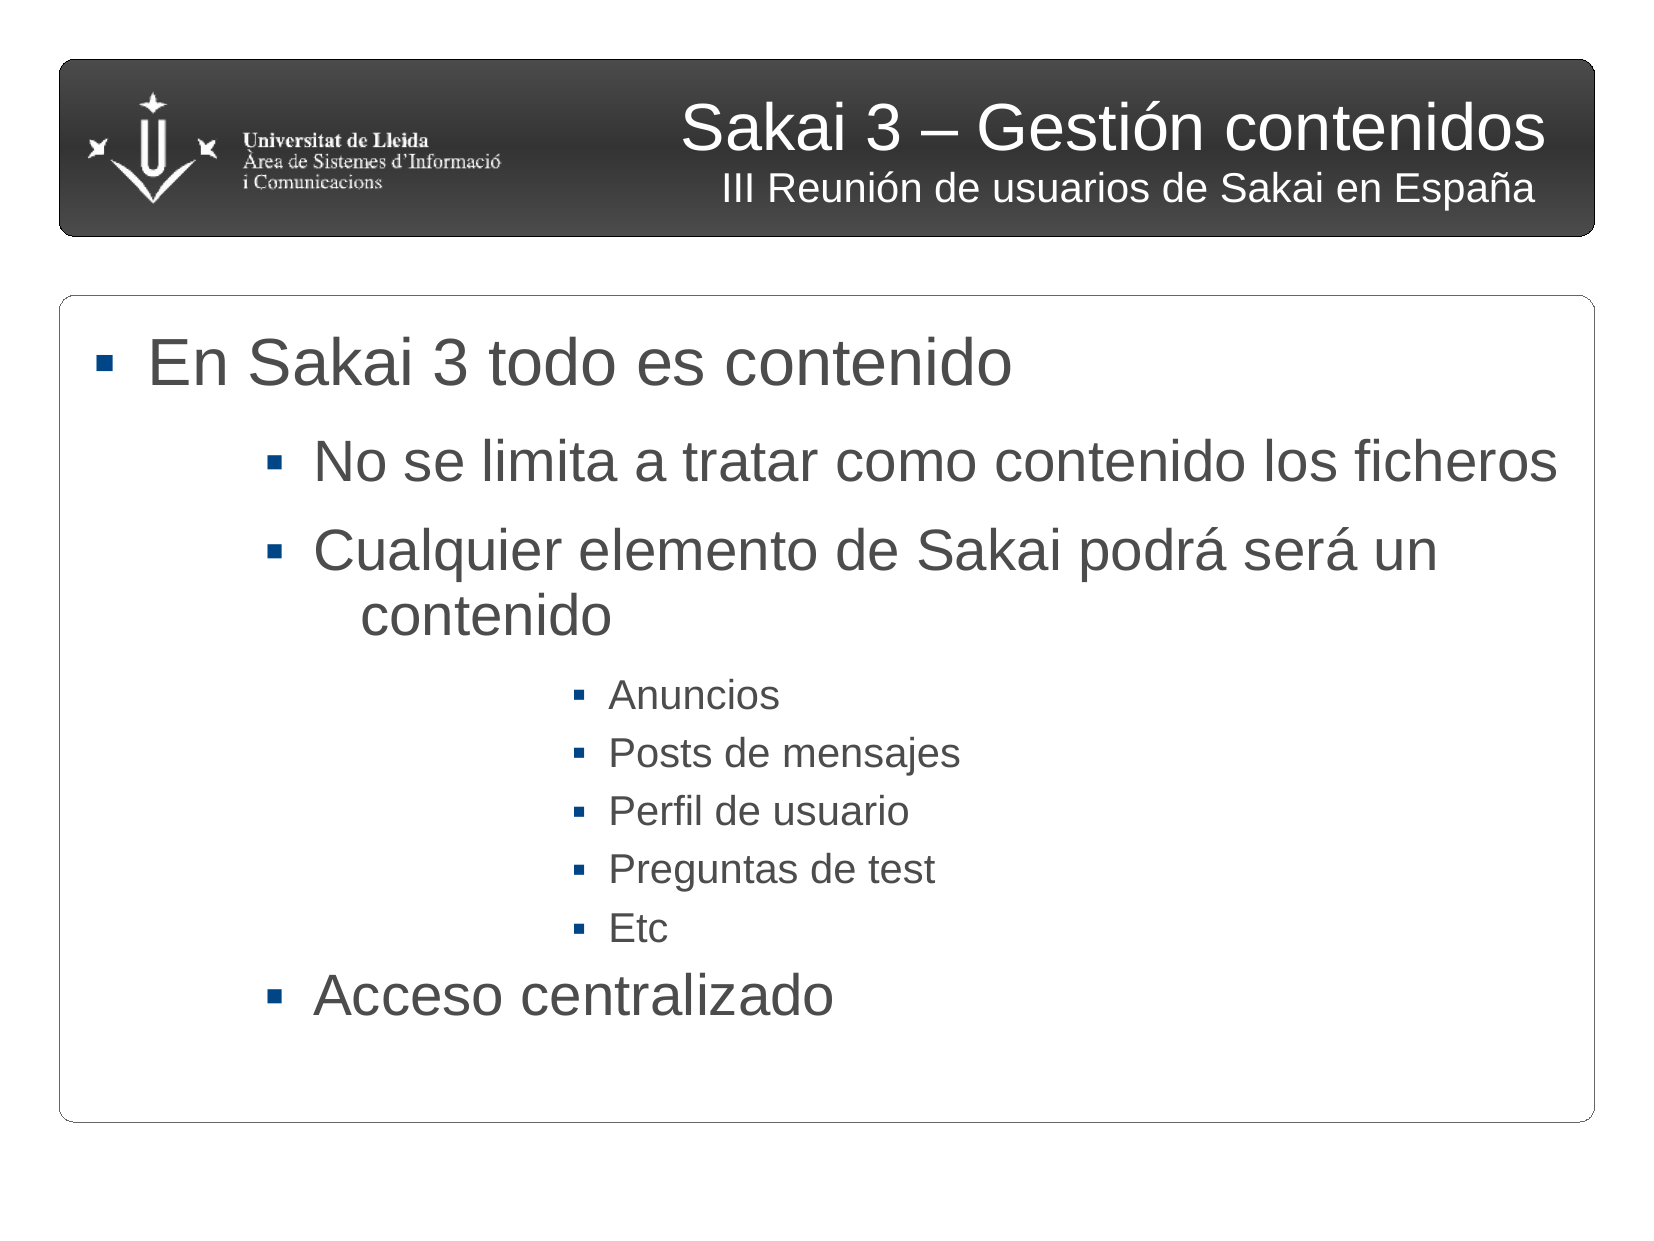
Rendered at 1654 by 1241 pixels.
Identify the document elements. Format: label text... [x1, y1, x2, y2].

title Sakai 3 – Gestión contenidos III Reunión de usuarios de Sakai en España [501, 76, 1548, 225]
picture [64, 75, 530, 225]
list En Sakai 3 todo es contenido No se limita a tratar como contenido los ficheros Cualquier elemento de Sakai podrá será un contenido Anuncios Posts de mensajes Perfil de usuario Preguntas de test Etc Acceso centralizado [76, 324, 1565, 1191]
